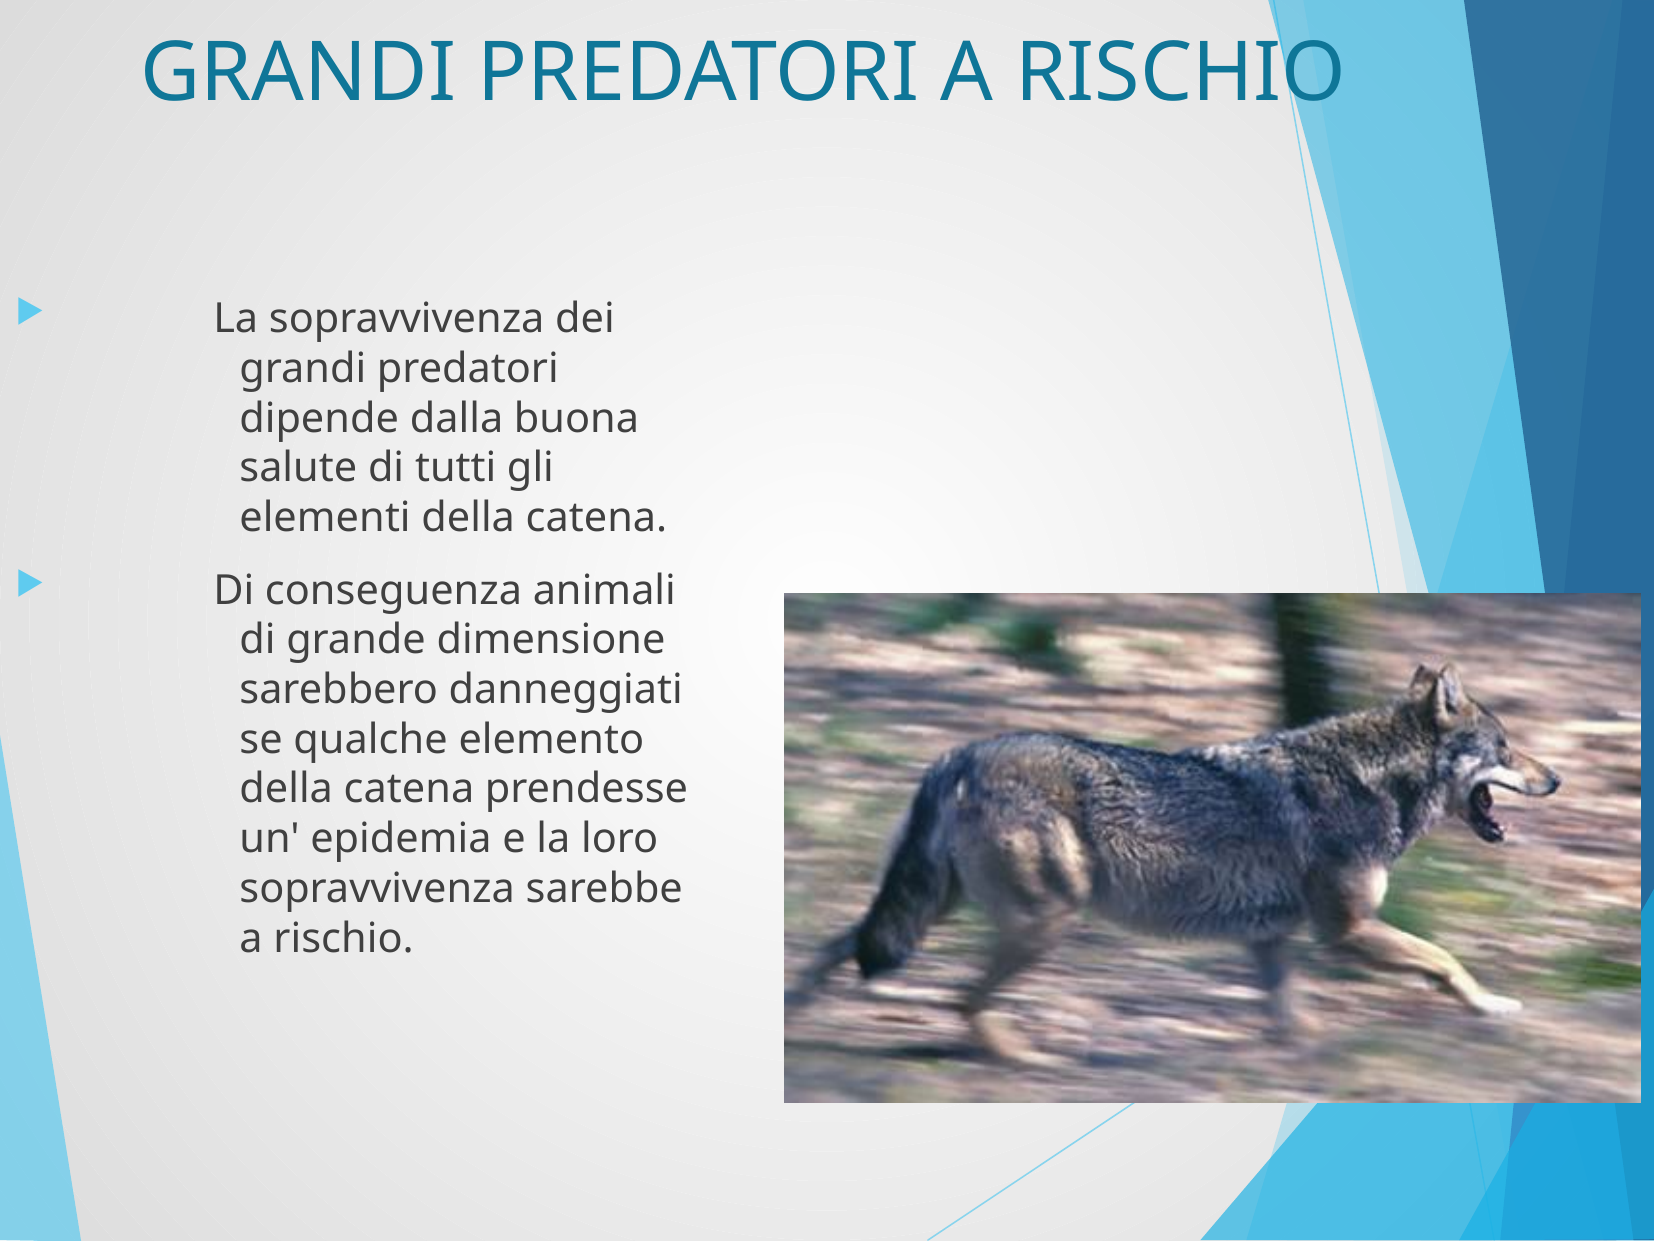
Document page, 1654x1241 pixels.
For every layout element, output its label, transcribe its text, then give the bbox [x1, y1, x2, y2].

picture [784, 593, 1641, 1103]
list La sopravvivenza dei grandi predatori dipende dalla buona salute di tutti gli elementi della catena. Di conseguenza animali di grande dimensione sarebbero danneggiati se qualche elemento della catena prendesse un' epidemia e la loro sopravvivenza sarebbe a rischio. [0, 283, 726, 1106]
title GRANDI PREDATORI A RISCHIO [0, 10, 1488, 290]
